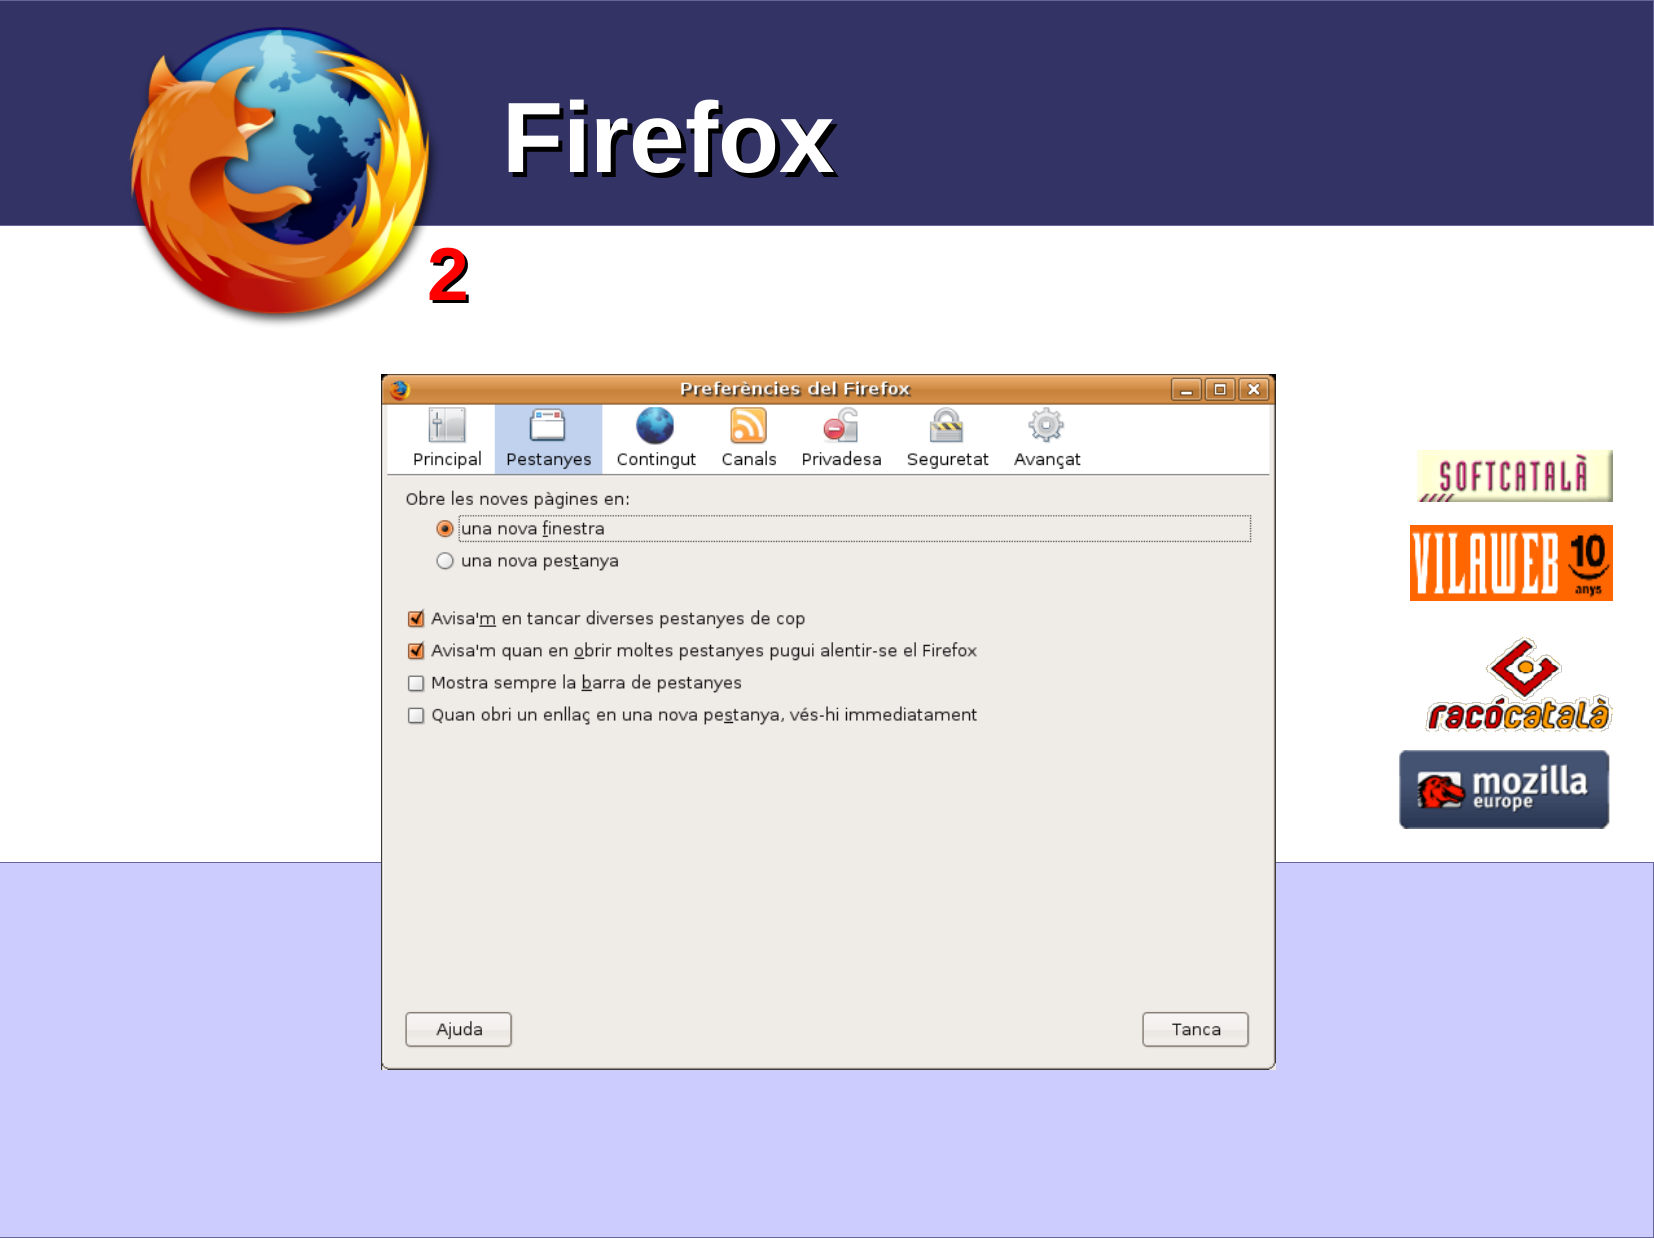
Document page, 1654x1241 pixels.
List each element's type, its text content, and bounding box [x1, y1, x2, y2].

picture [1425, 637, 1613, 732]
picture [1387, 750, 1622, 829]
picture [1410, 525, 1613, 601]
picture [381, 374, 1276, 1070]
text_box Firefox [487, 75, 938, 202]
text_box 2 [412, 225, 526, 338]
picture [1417, 450, 1613, 502]
text_box [0, 0, 1654, 226]
text_box [0, 862, 1654, 1238]
picture [112, 3, 451, 338]
